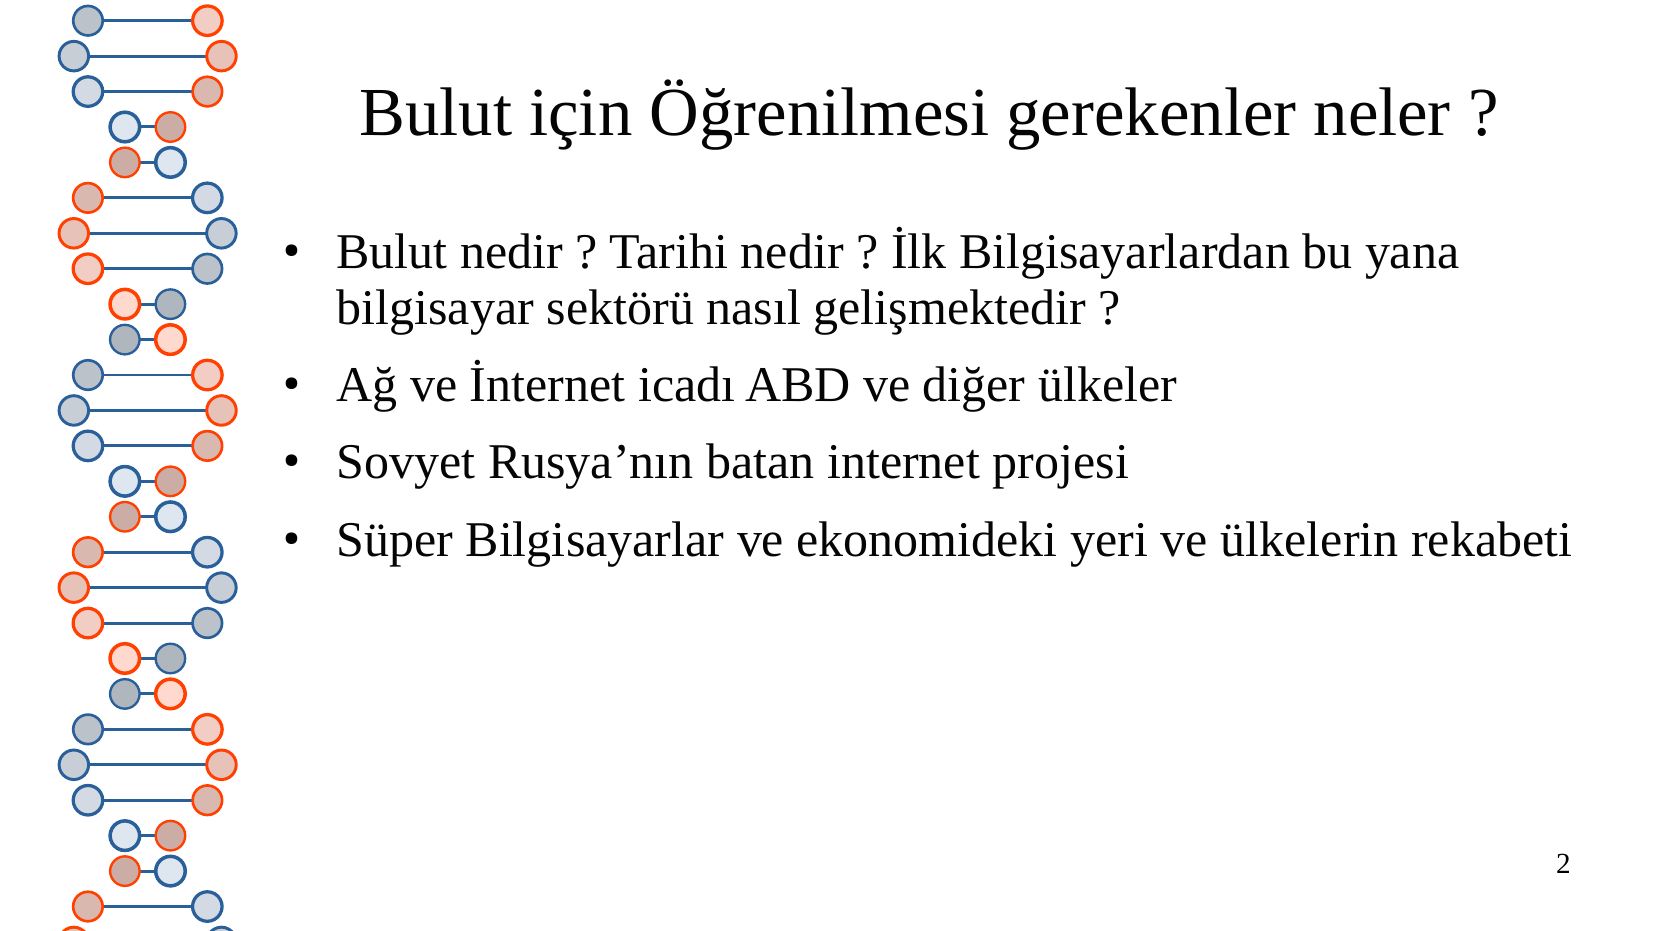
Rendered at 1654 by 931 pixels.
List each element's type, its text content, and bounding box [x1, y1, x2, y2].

list Bulut nedir ? Tarihi nedir ? İlk Bilgisayarlardan bu yana bilgisayar sektörü nasıl gelişmektedir ? Ağ ve İnternet icadı ABD ve diğer ülkeler Sovyet Rusya’nın batan internet projesi Süper Bilgisayarlar ve ekonomideki yeri ve ülkelerin rekabeti [265, 224, 1595, 764]
title Bulut için Öğrenilmesi gerekenler neler ? [265, 35, 1595, 189]
